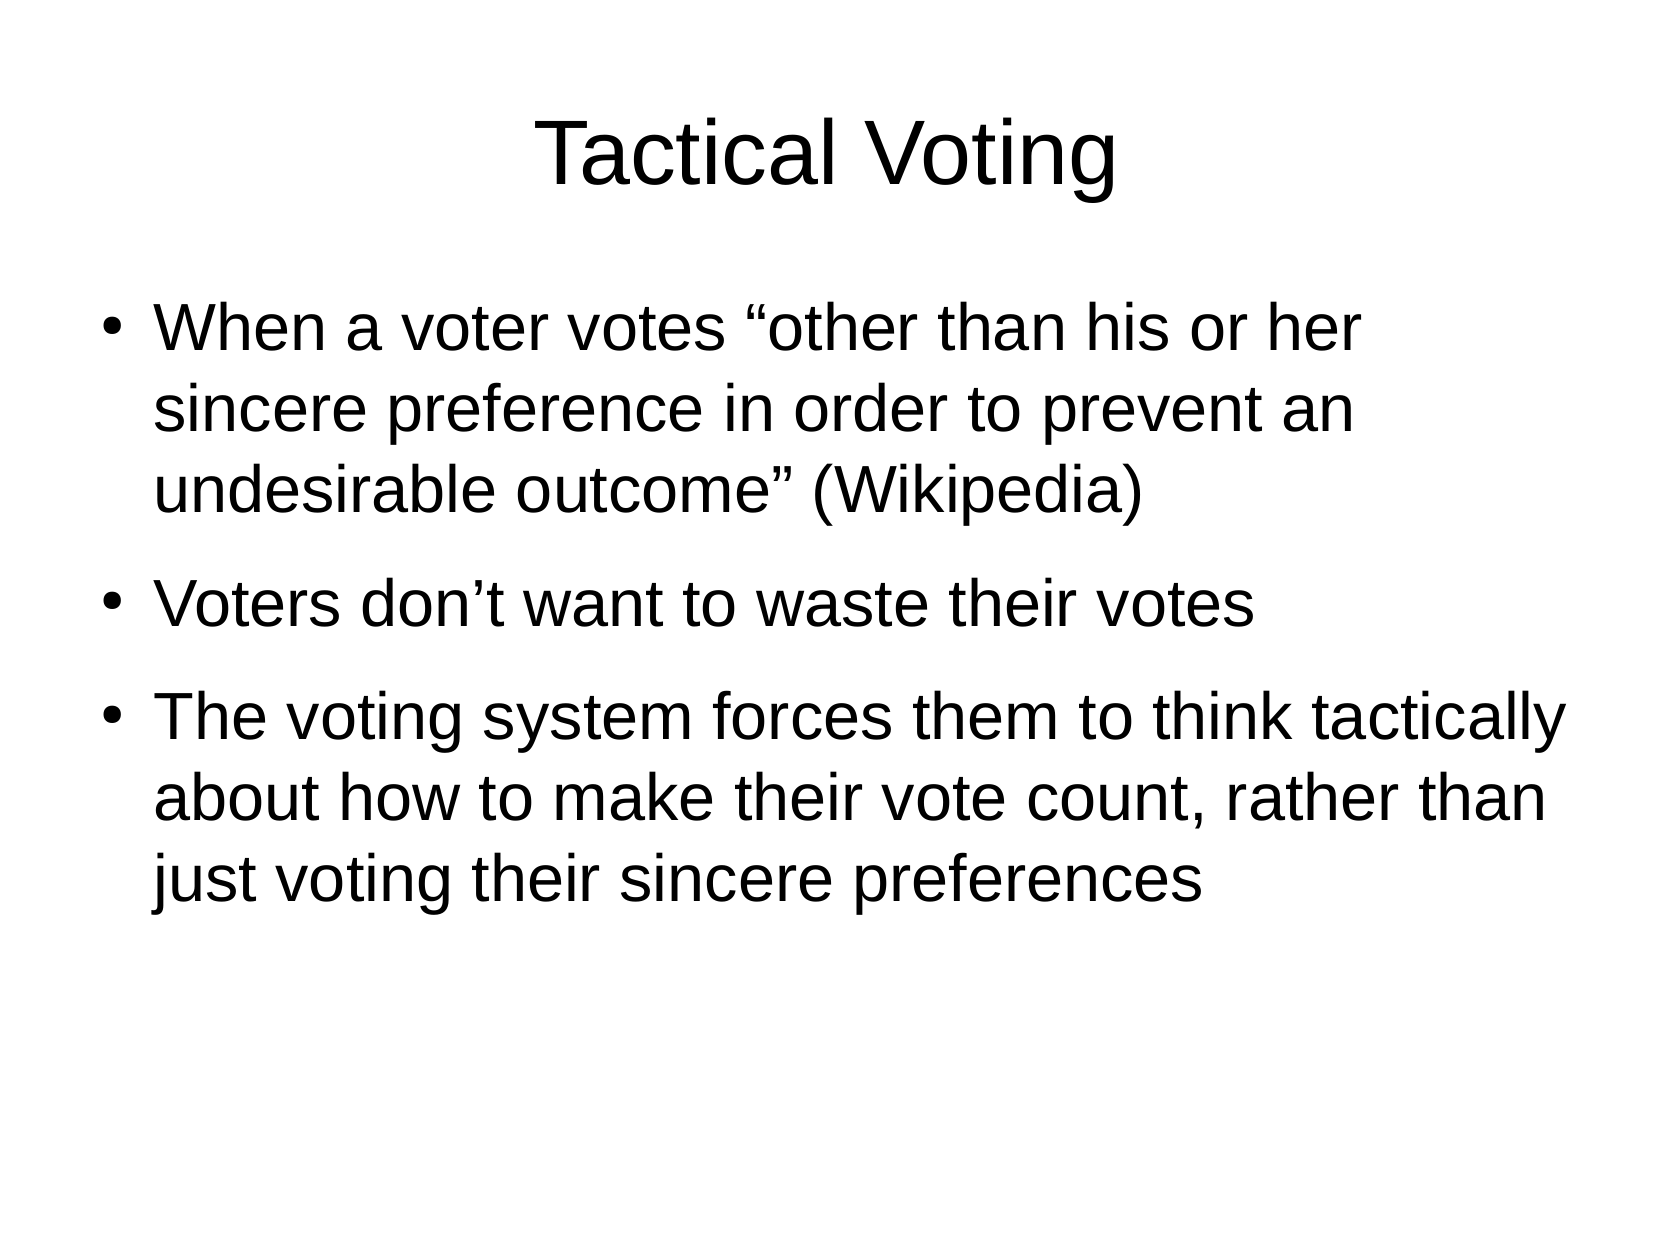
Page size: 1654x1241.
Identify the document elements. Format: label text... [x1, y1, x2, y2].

list When a voter votes “other than his or her sincere preference in order to prevent an undesirable outcome” (Wikipedia) Voters don’t want to waste their votes The voting system forces them to think tactically about how to make their vote count, rather than just voting their sincere preferences [82, 290, 1571, 1109]
title Tactical Voting [82, 49, 1571, 257]
